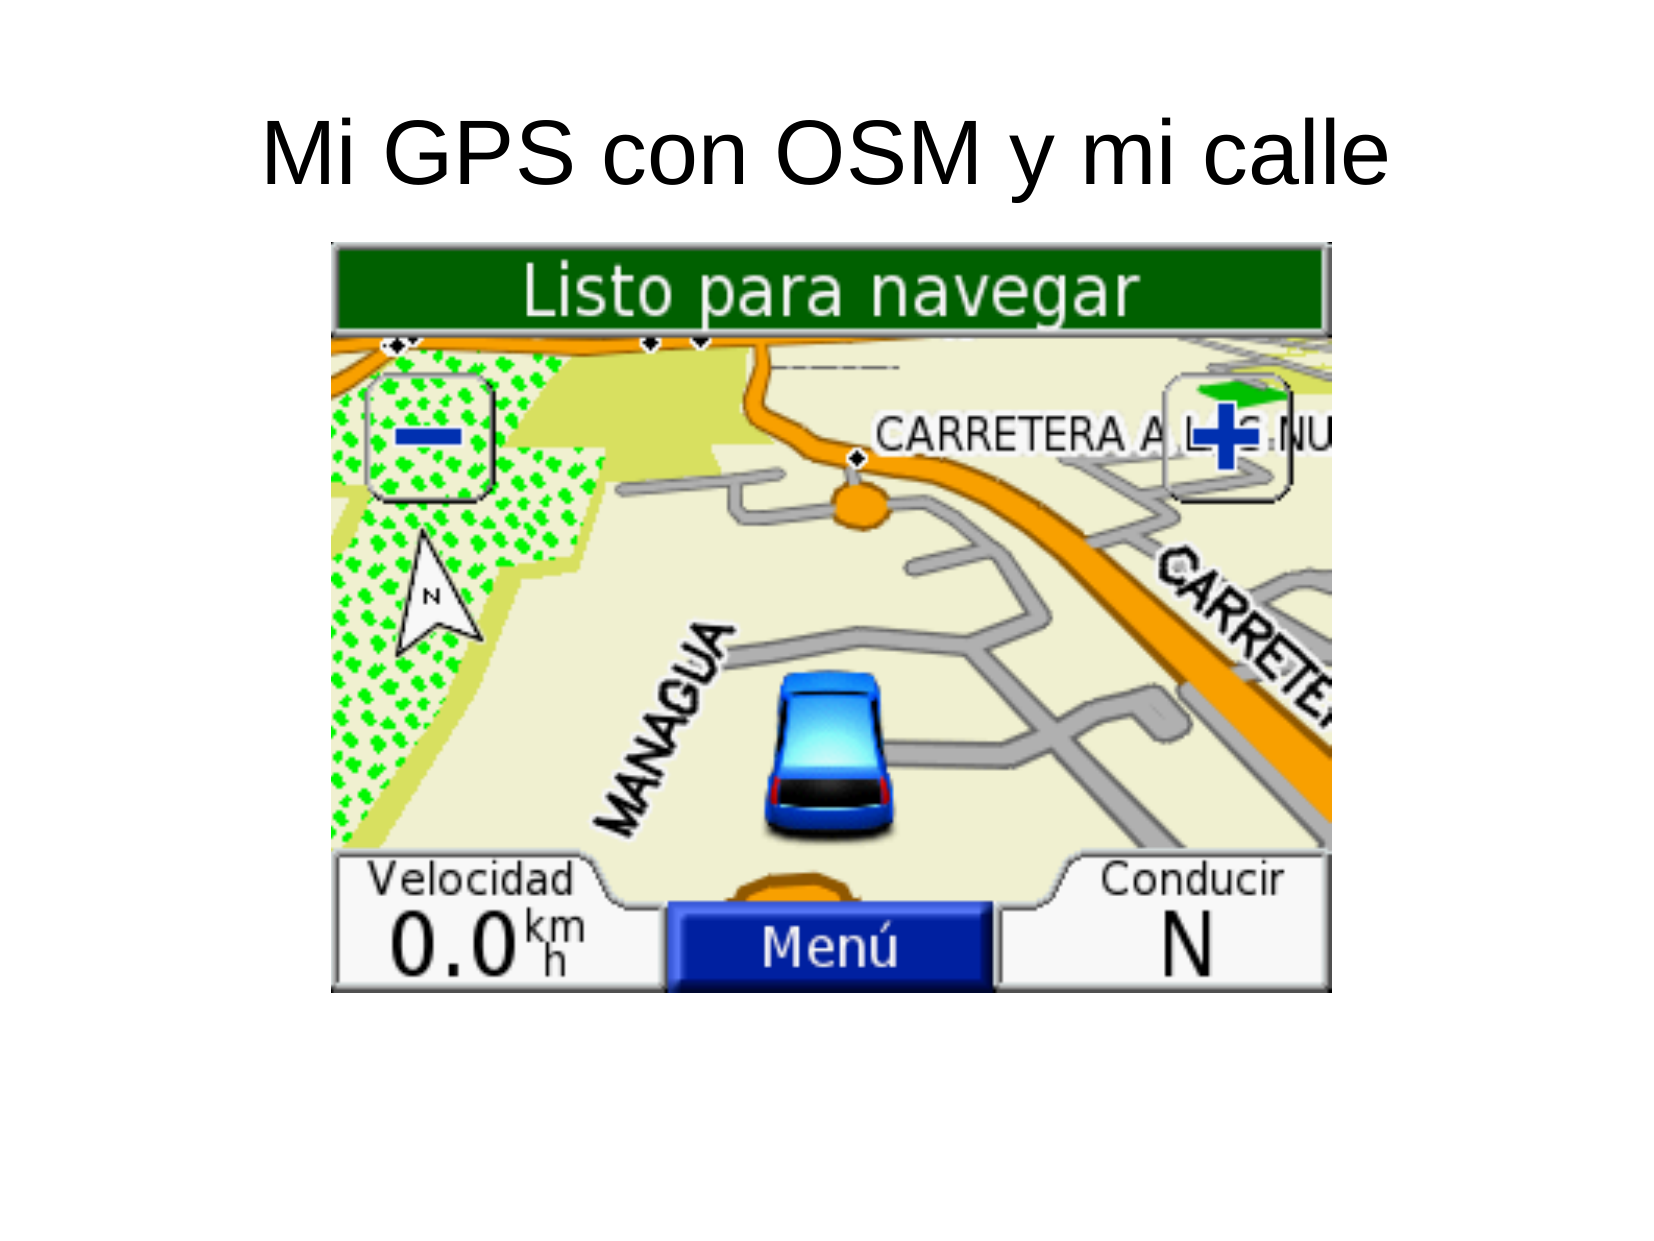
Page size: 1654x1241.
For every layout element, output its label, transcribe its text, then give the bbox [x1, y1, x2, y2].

title Mi GPS con OSM y mi calle [82, 49, 1571, 257]
picture [331, 257, 1332, 993]
